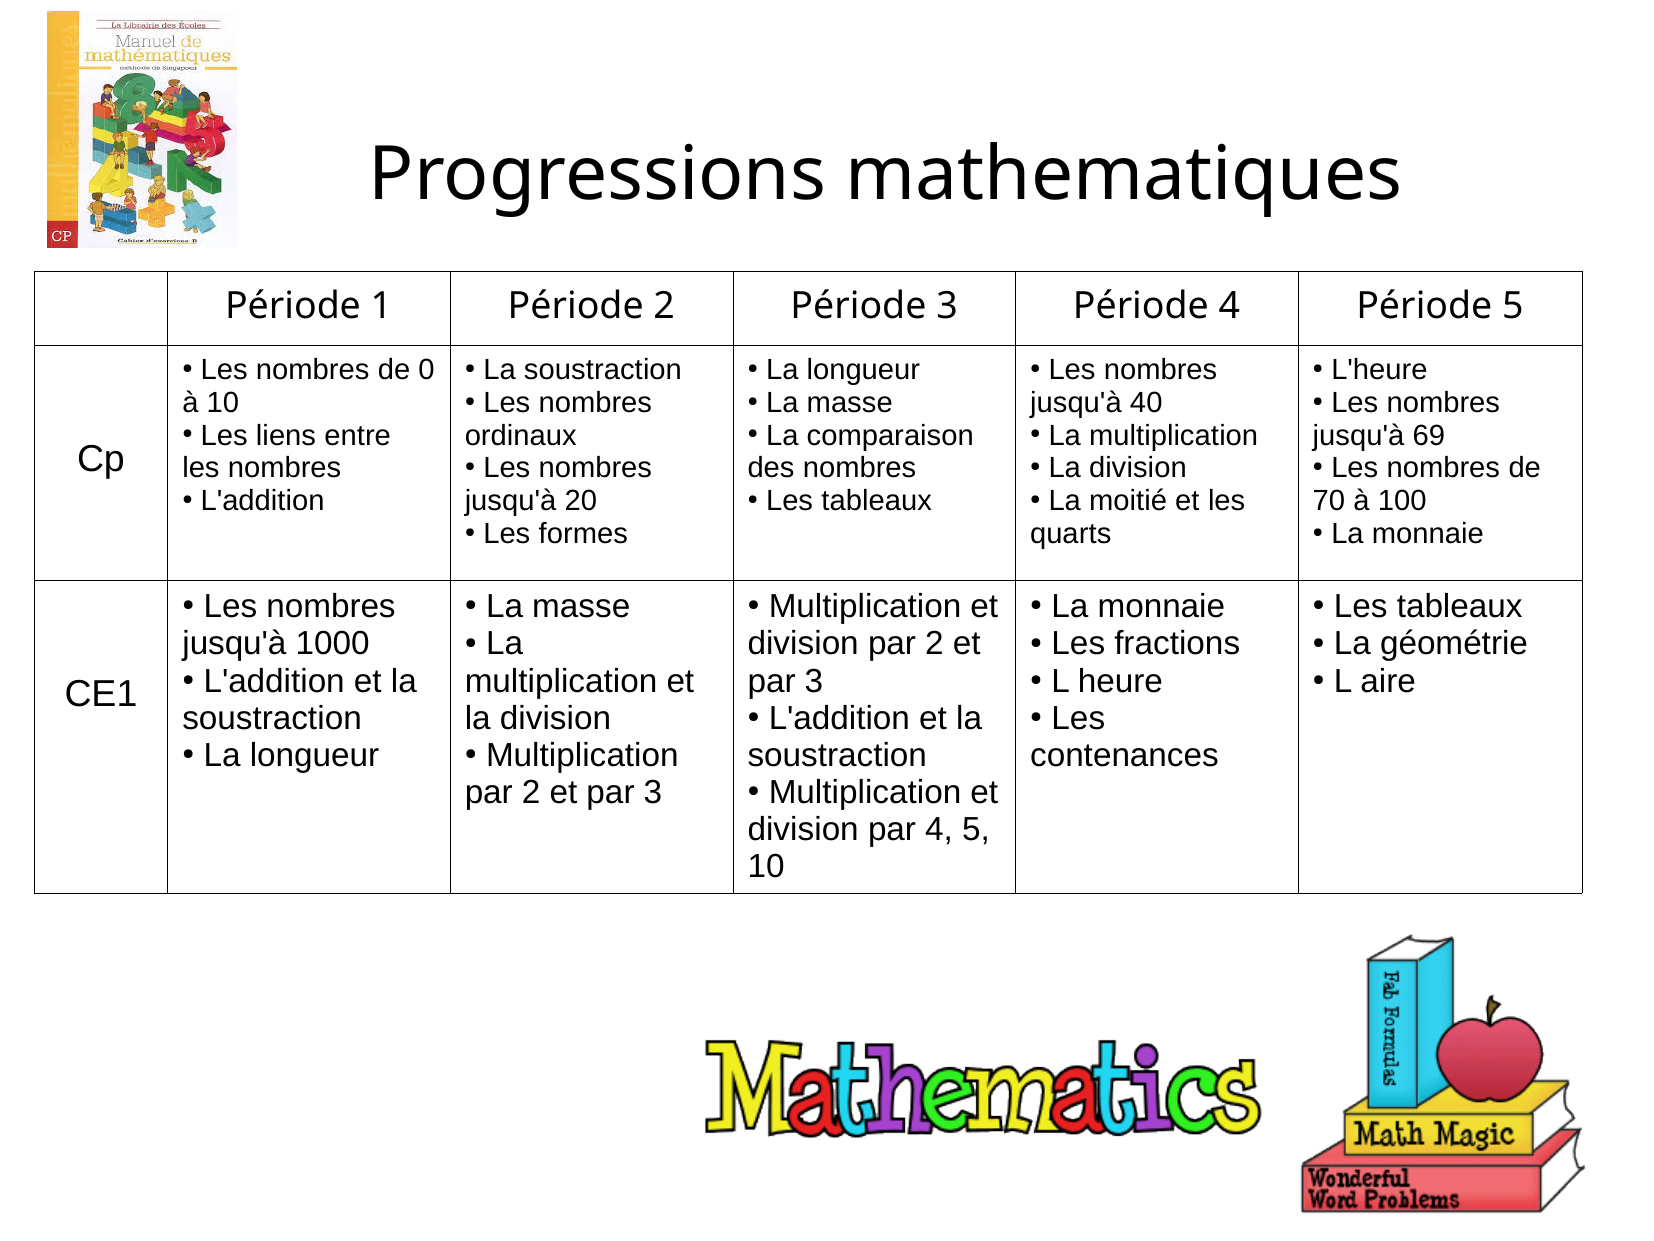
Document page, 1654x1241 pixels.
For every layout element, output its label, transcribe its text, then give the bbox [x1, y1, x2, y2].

table_cell CE1 [35, 581, 167, 893]
table_header Période 2 [451, 272, 733, 345]
table_header Période 3 [734, 272, 1015, 345]
table_cell Les tableaux La géométrie L aire [1299, 581, 1582, 893]
picture [47, 11, 237, 249]
table_cell L'heure Les nombres jusqu'à 69 Les nombres de 70 à 100 La monnaie [1299, 346, 1582, 580]
table_cell La monnaie Les fractions L heure Les contenances [1016, 581, 1298, 893]
table_cell Les nombres jusqu'à 40 La multiplication La division La moitié et les quarts [1016, 346, 1298, 580]
table_header [35, 272, 167, 345]
table_cell Multiplication et division par 2 et par 3 L'addition et la soustraction Multiplication et division par 4, 5, 10 [734, 581, 1015, 893]
table_header Période 4 [1016, 272, 1298, 345]
title Progressions mathematiques [237, 128, 1630, 213]
table_header Période 5 [1299, 272, 1582, 345]
table_cell La longueur La masse La comparaison des nombres Les tableaux [734, 346, 1015, 580]
picture [1299, 930, 1595, 1217]
table_cell Les nombres jusqu'à 1000 L'addition et la soustraction La longueur [168, 581, 450, 893]
table_cell Cp [35, 346, 167, 580]
table_cell Les nombres de 0 à 10 Les liens entre les nombres L'addition [168, 346, 450, 580]
table_cell La soustraction Les nombres ordinaux Les nombres jusqu'à 20 Les formes [451, 346, 733, 580]
table_cell La masse La multiplication et la division Multiplication par 2 et par 3 [451, 581, 733, 893]
picture [696, 1026, 1264, 1146]
table_header Période 1 [168, 272, 450, 345]
